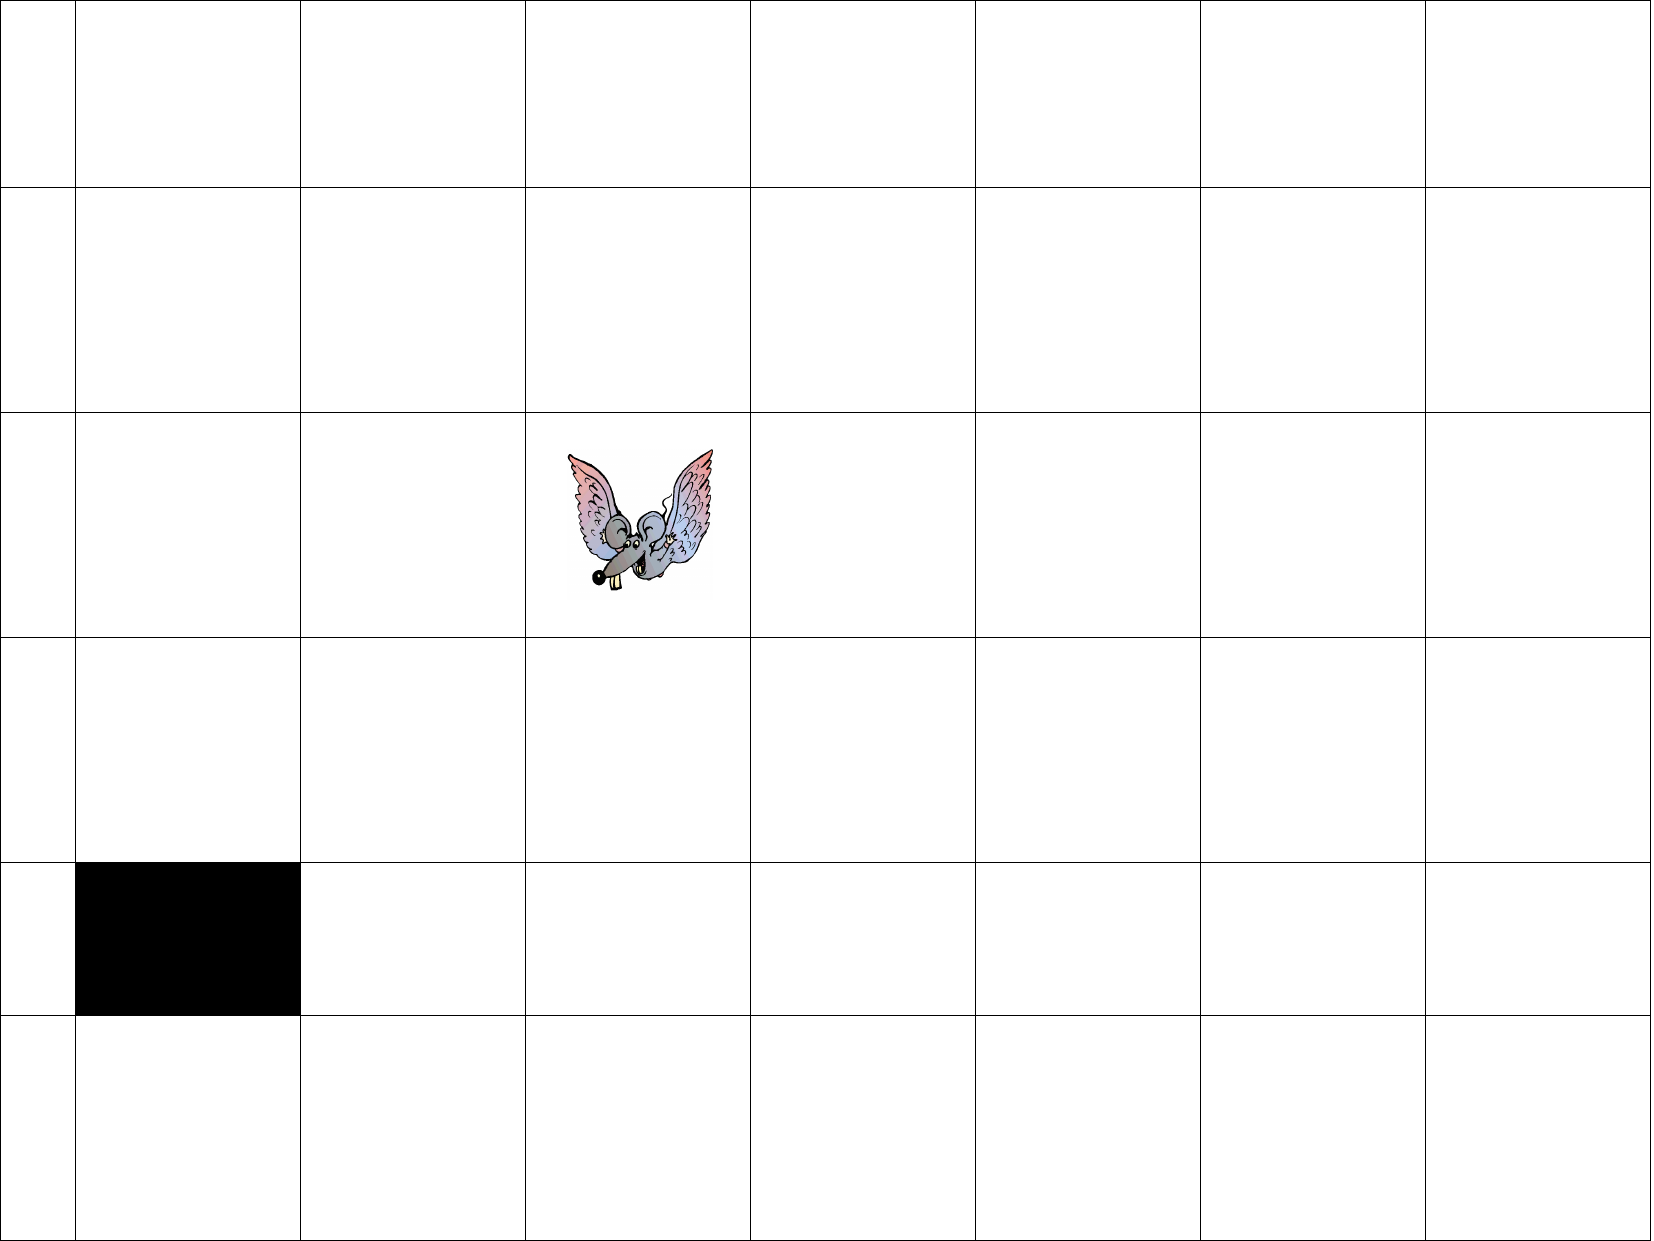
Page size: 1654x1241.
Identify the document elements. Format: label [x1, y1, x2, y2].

text_box [0, 0, 1651, 1241]
picture [567, 449, 713, 601]
